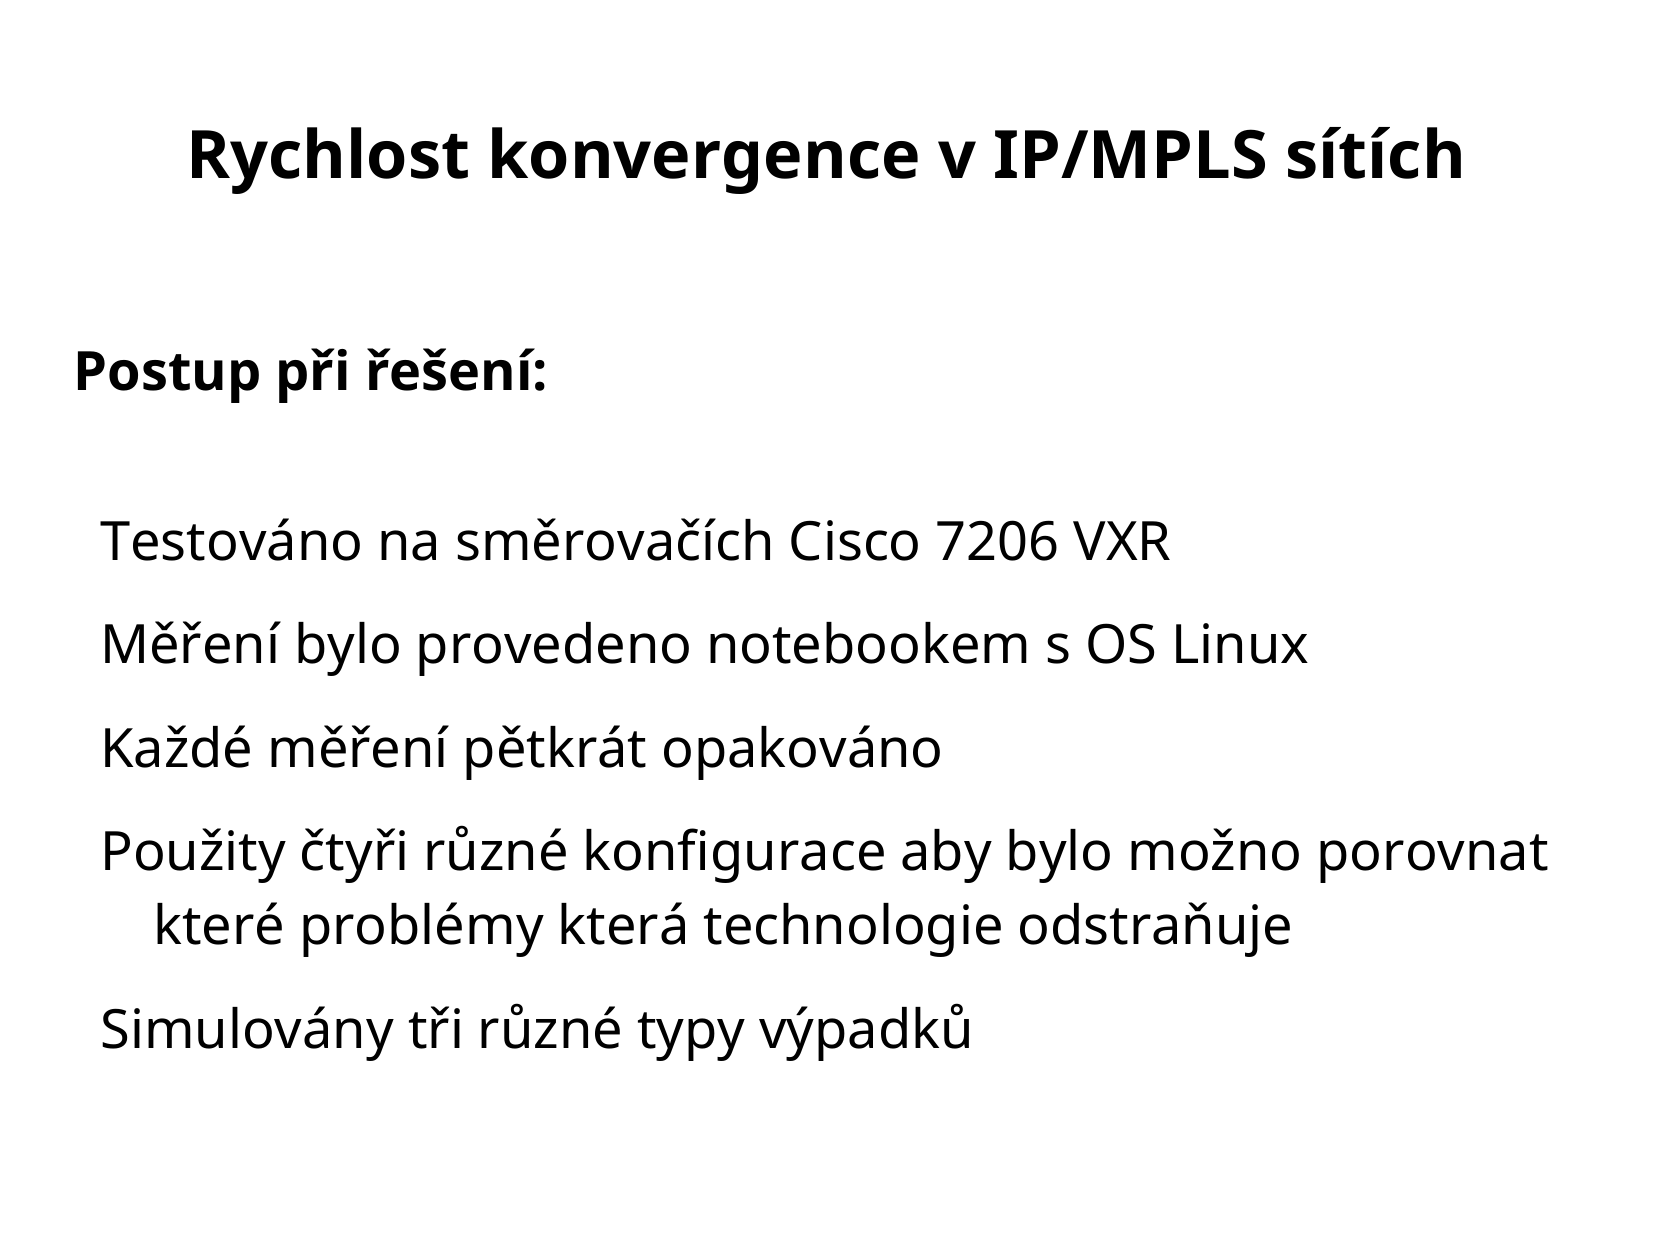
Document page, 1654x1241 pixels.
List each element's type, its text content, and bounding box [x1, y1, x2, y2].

text_box Postup při řešení: [59, 324, 1565, 406]
list Testováno na směrovačích Cisco 7206 VXR Měření bylo provedeno notebookem s OS Linux Každé měření pětkrát opakováno Použity čtyři různé konfigurace aby bylo možno porovnat které problémy která technologie odstraňuje Simulovány tři různé typy výpadků [82, 501, 1571, 1109]
title Rychlost konvergence v IP/MPLS sítích [82, 49, 1571, 257]
